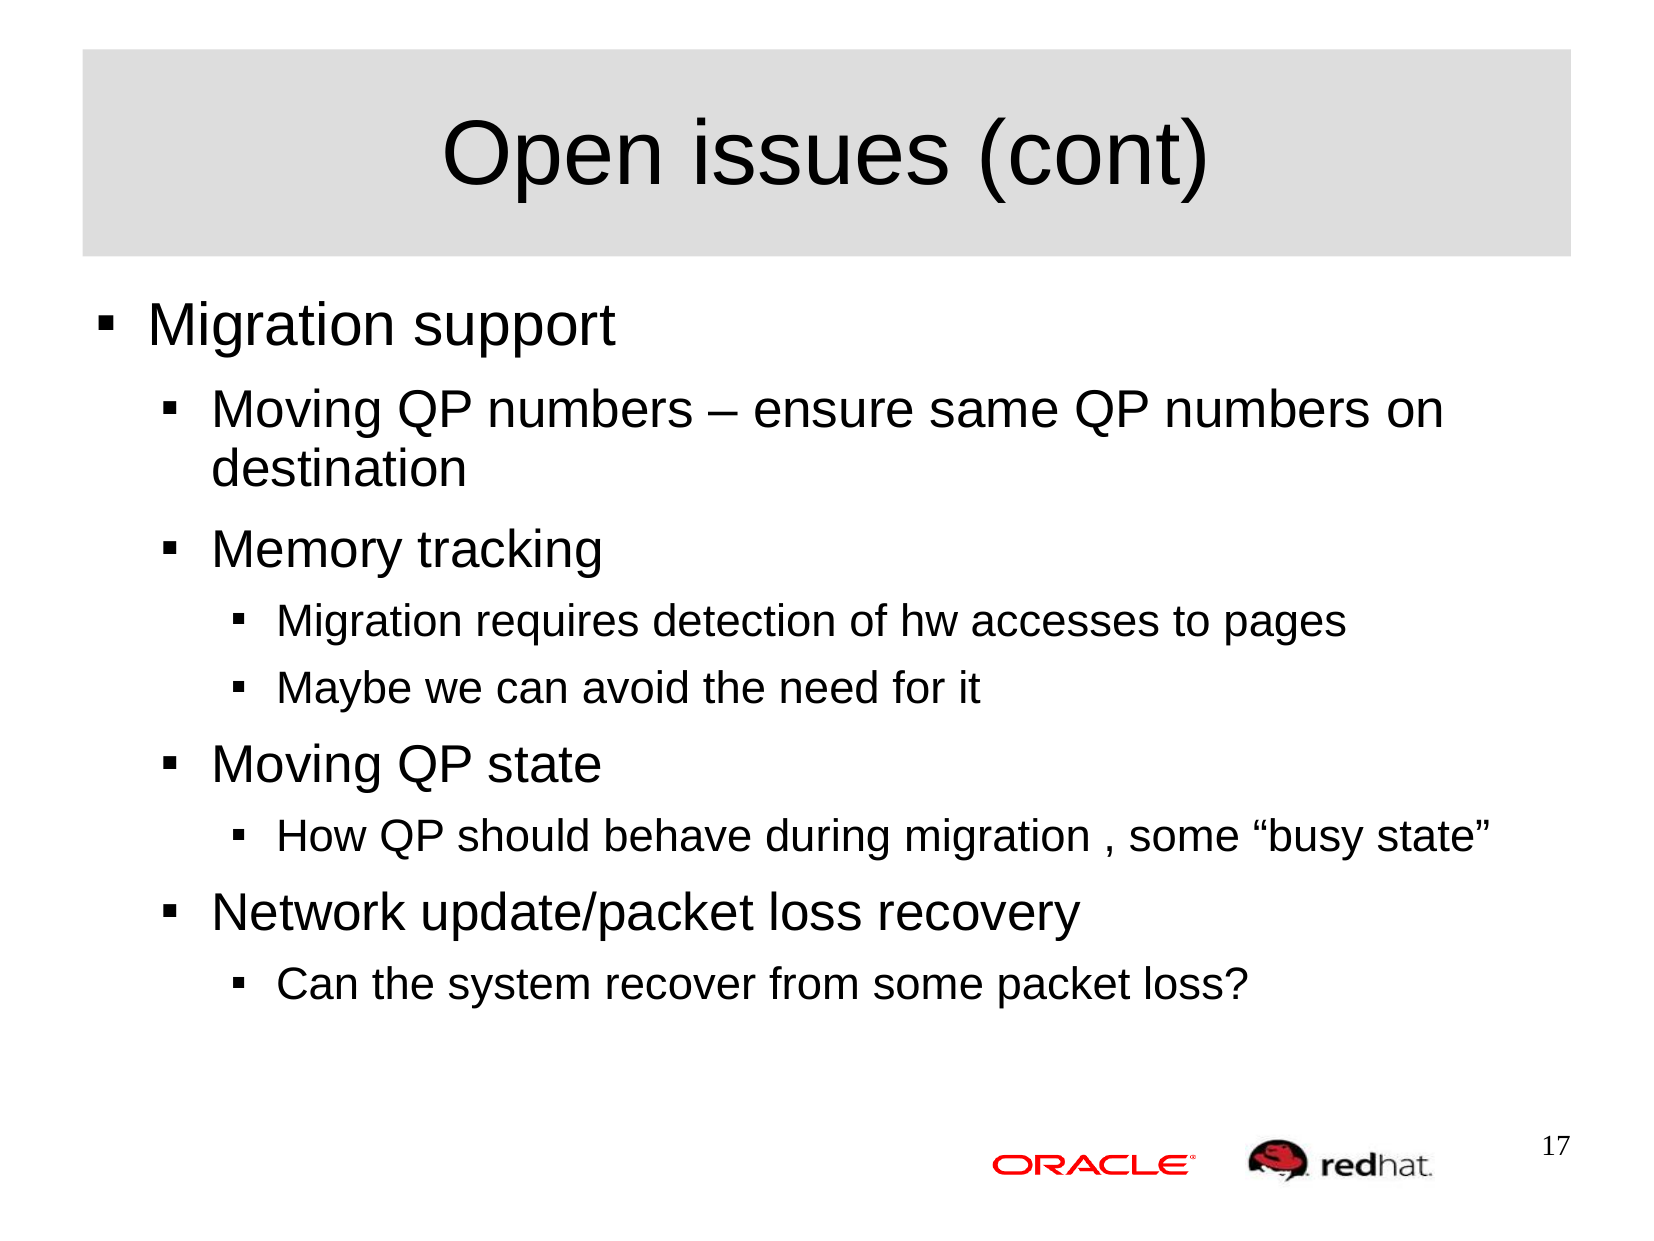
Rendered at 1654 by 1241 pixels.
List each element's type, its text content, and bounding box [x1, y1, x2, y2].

picture [1245, 1090, 1435, 1241]
picture [975, 1117, 1213, 1212]
list Migration support Moving QP numbers – ensure same QP numbers on destination Memory tracking Migration requires detection of hw accesses to pages Maybe we can avoid the need for it Moving QP state How QP should behave during migration , some “busy state” Network update/packet loss recovery Can the system recover from some packet loss? [82, 290, 1571, 1010]
title Open issues (cont) [82, 49, 1571, 257]
